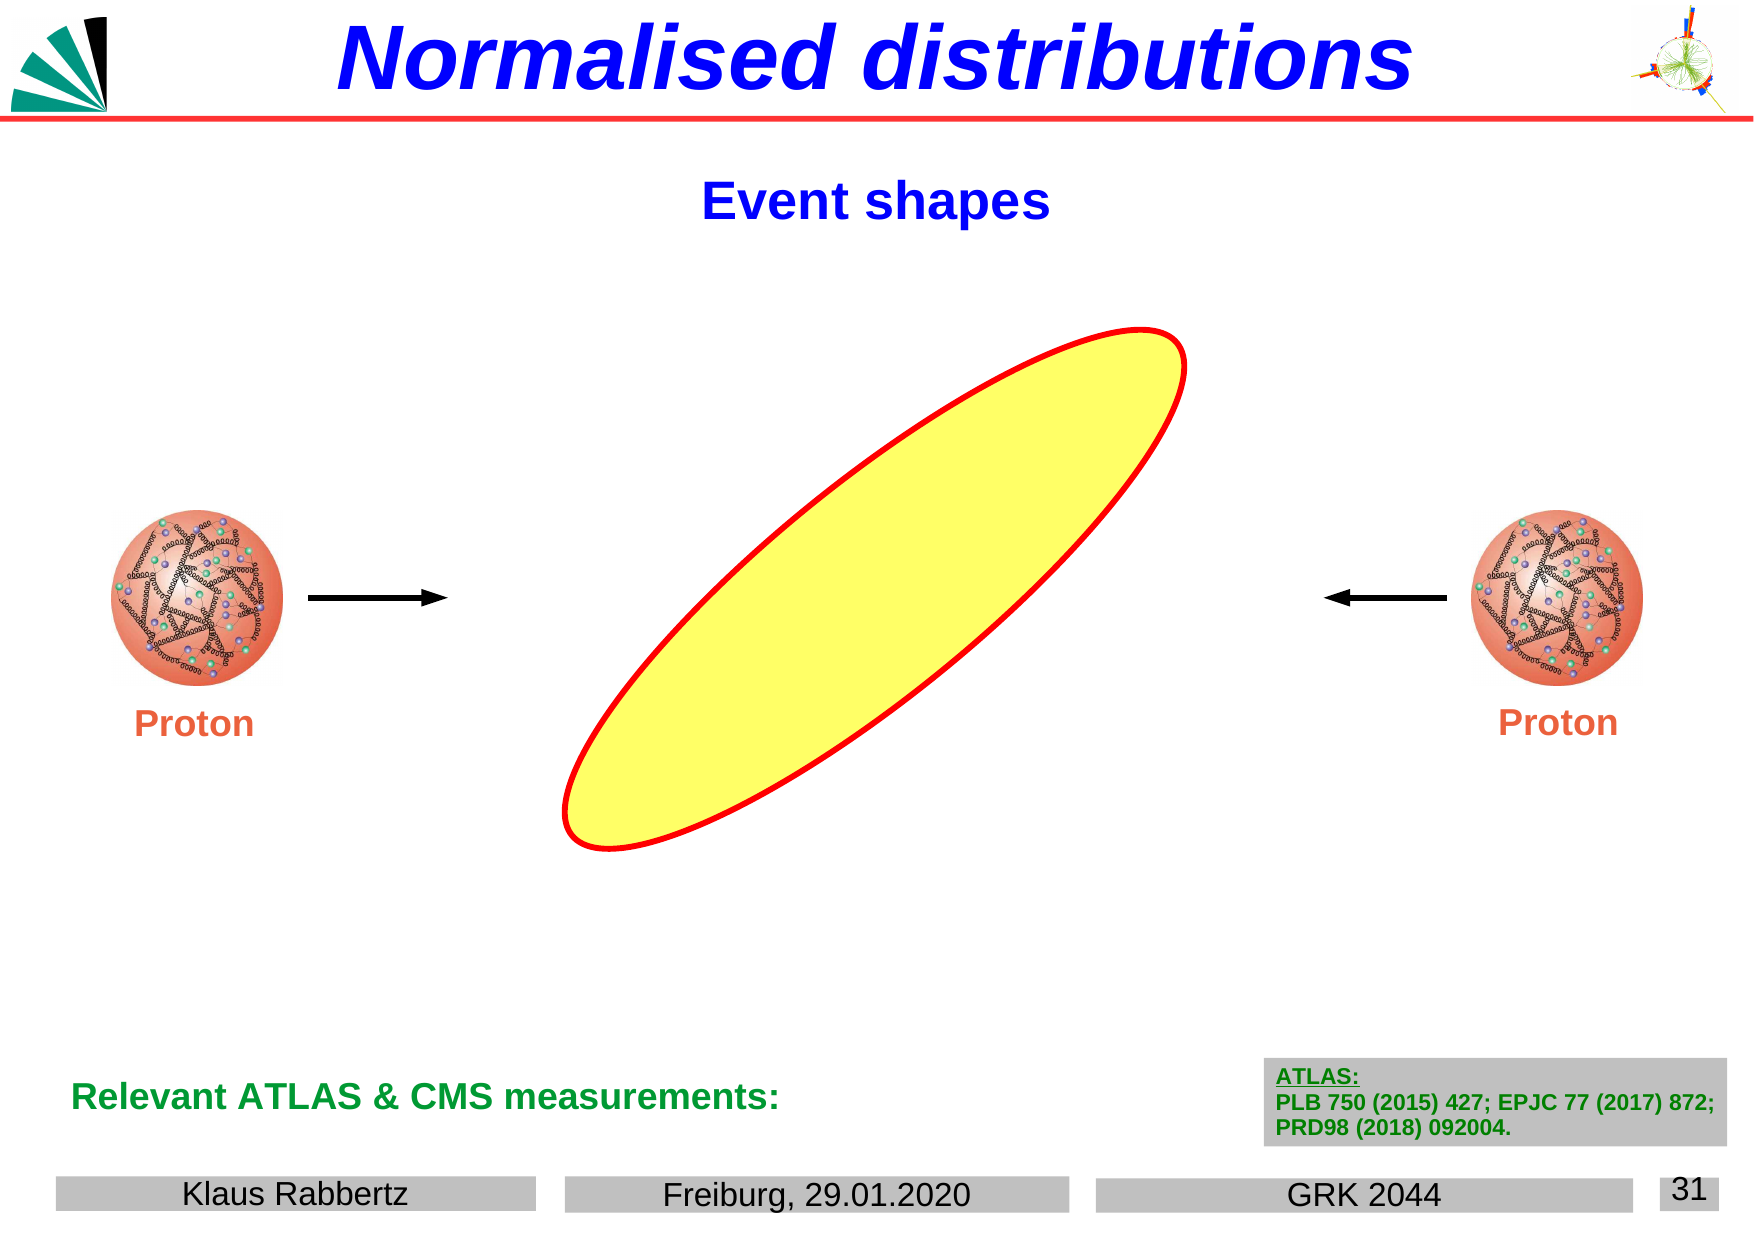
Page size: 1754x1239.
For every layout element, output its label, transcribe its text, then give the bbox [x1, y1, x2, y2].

text_box Relevant ATLAS & CMS measurements: [59, 1069, 793, 1124]
text_box ATLAS: PLB 750 (2015) 427; EPJC 77 (2017) 872; PRD98 (2018) 092004. [1263, 1057, 1728, 1147]
title Normalised distributions [124, 0, 1630, 116]
picture [11, 17, 107, 113]
picture [1631, 5, 1739, 113]
text_box Proton [122, 696, 269, 751]
text_box Proton [1486, 695, 1632, 751]
text_box [564, 329, 1185, 849]
text_box Event shapes [689, 164, 1064, 238]
picture [1471, 510, 1643, 686]
picture [111, 510, 283, 686]
